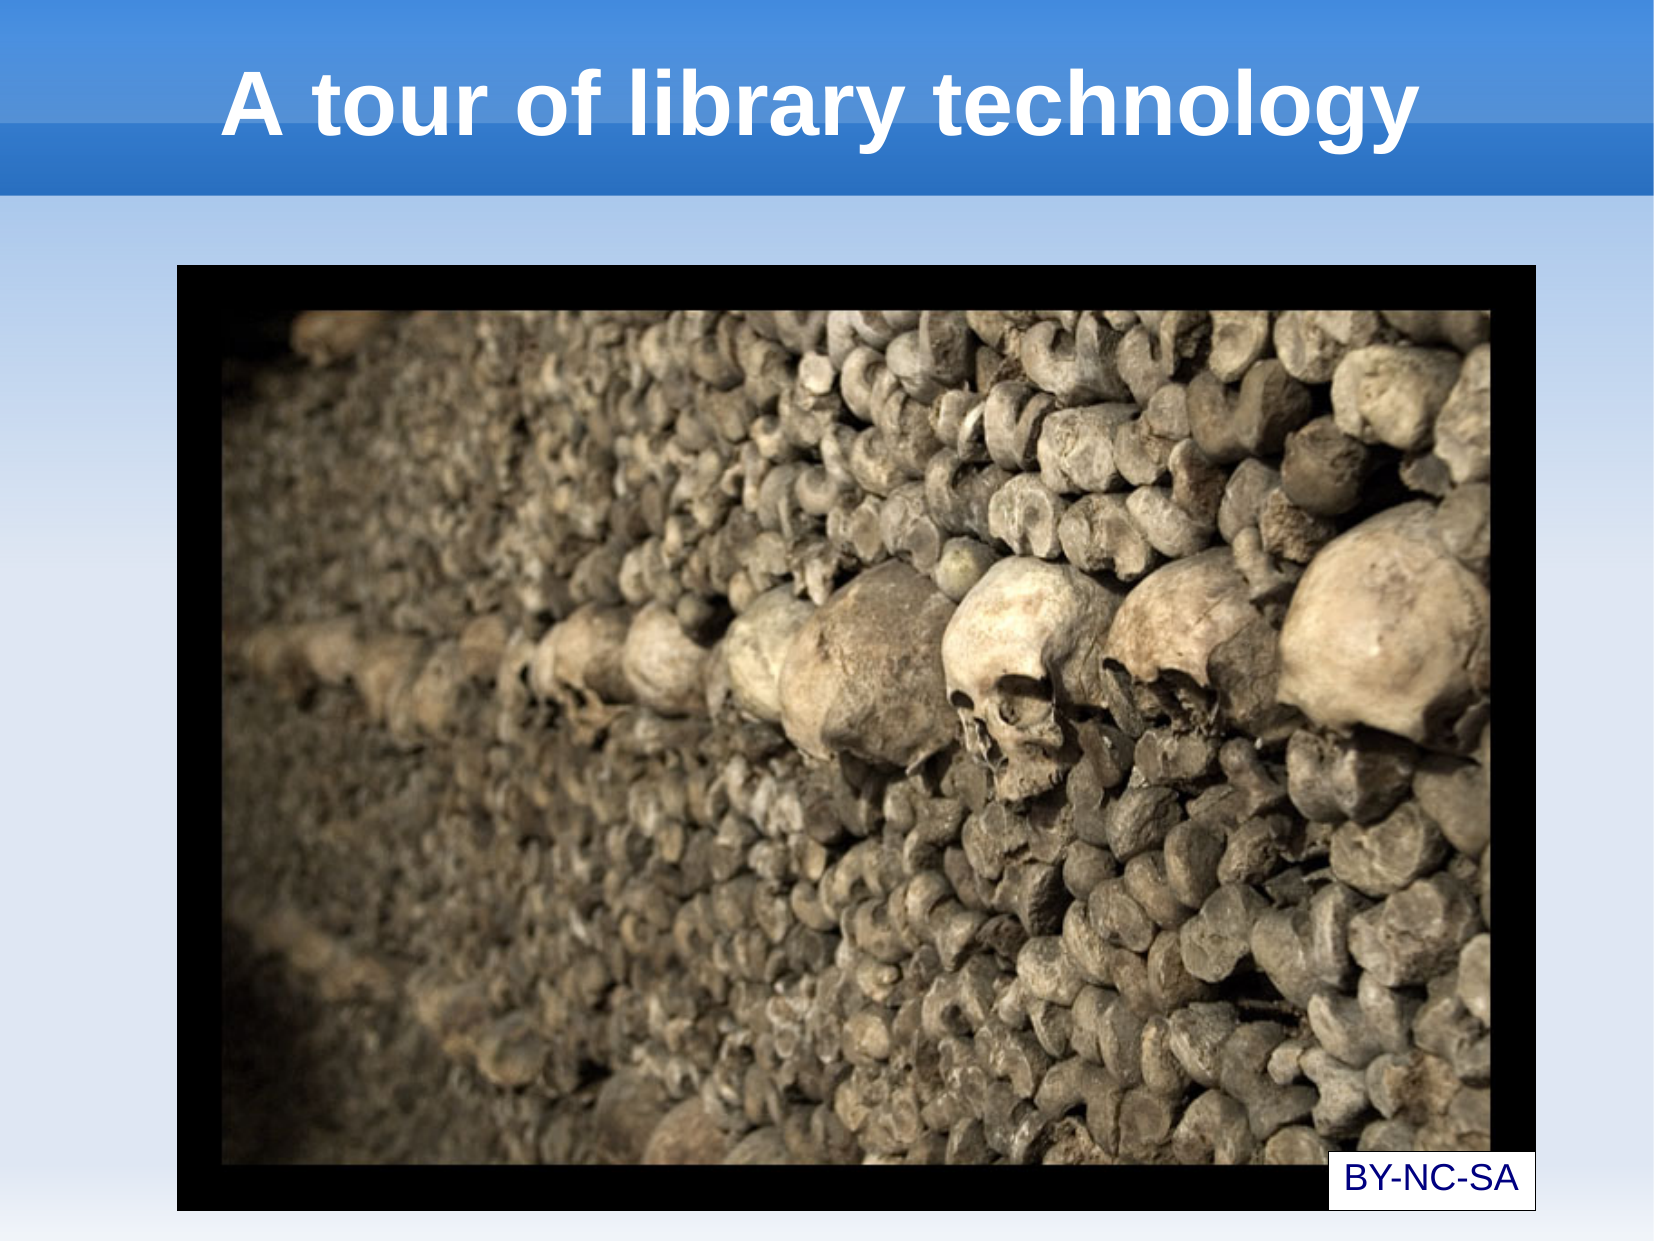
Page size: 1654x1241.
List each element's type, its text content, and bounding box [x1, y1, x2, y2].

picture [0, 0, 1654, 1241]
text_box BY-NC-SA [1328, 1149, 1535, 1211]
title A tour of library technology [76, 0, 1565, 208]
